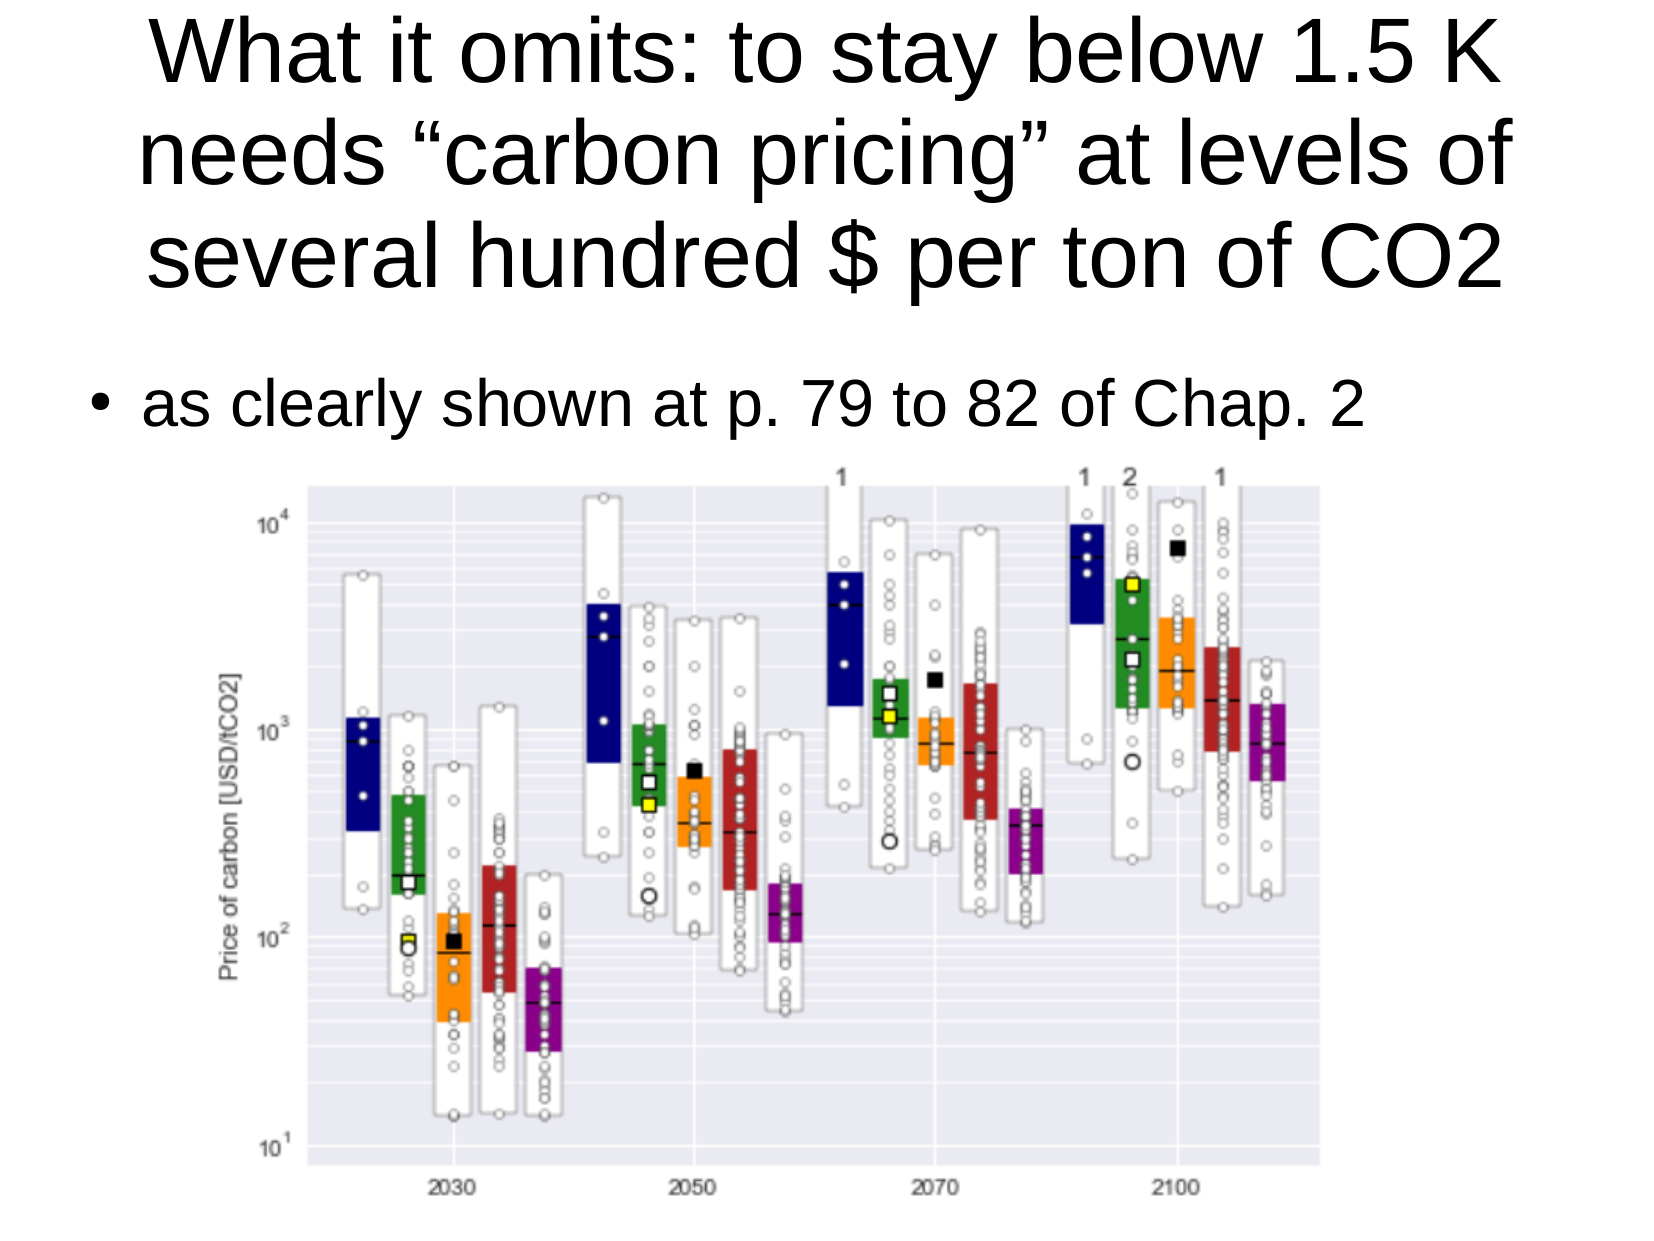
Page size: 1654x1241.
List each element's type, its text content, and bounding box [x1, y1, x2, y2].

title What it omits: to stay below 1.5 K needs “carbon pricing” at levels of several hundred $ per ton of CO2 [82, 0, 1571, 307]
list as clearly shown at p. 79 to 82 of Chap. 2 [70, 366, 1559, 1241]
picture [200, 459, 1343, 1205]
